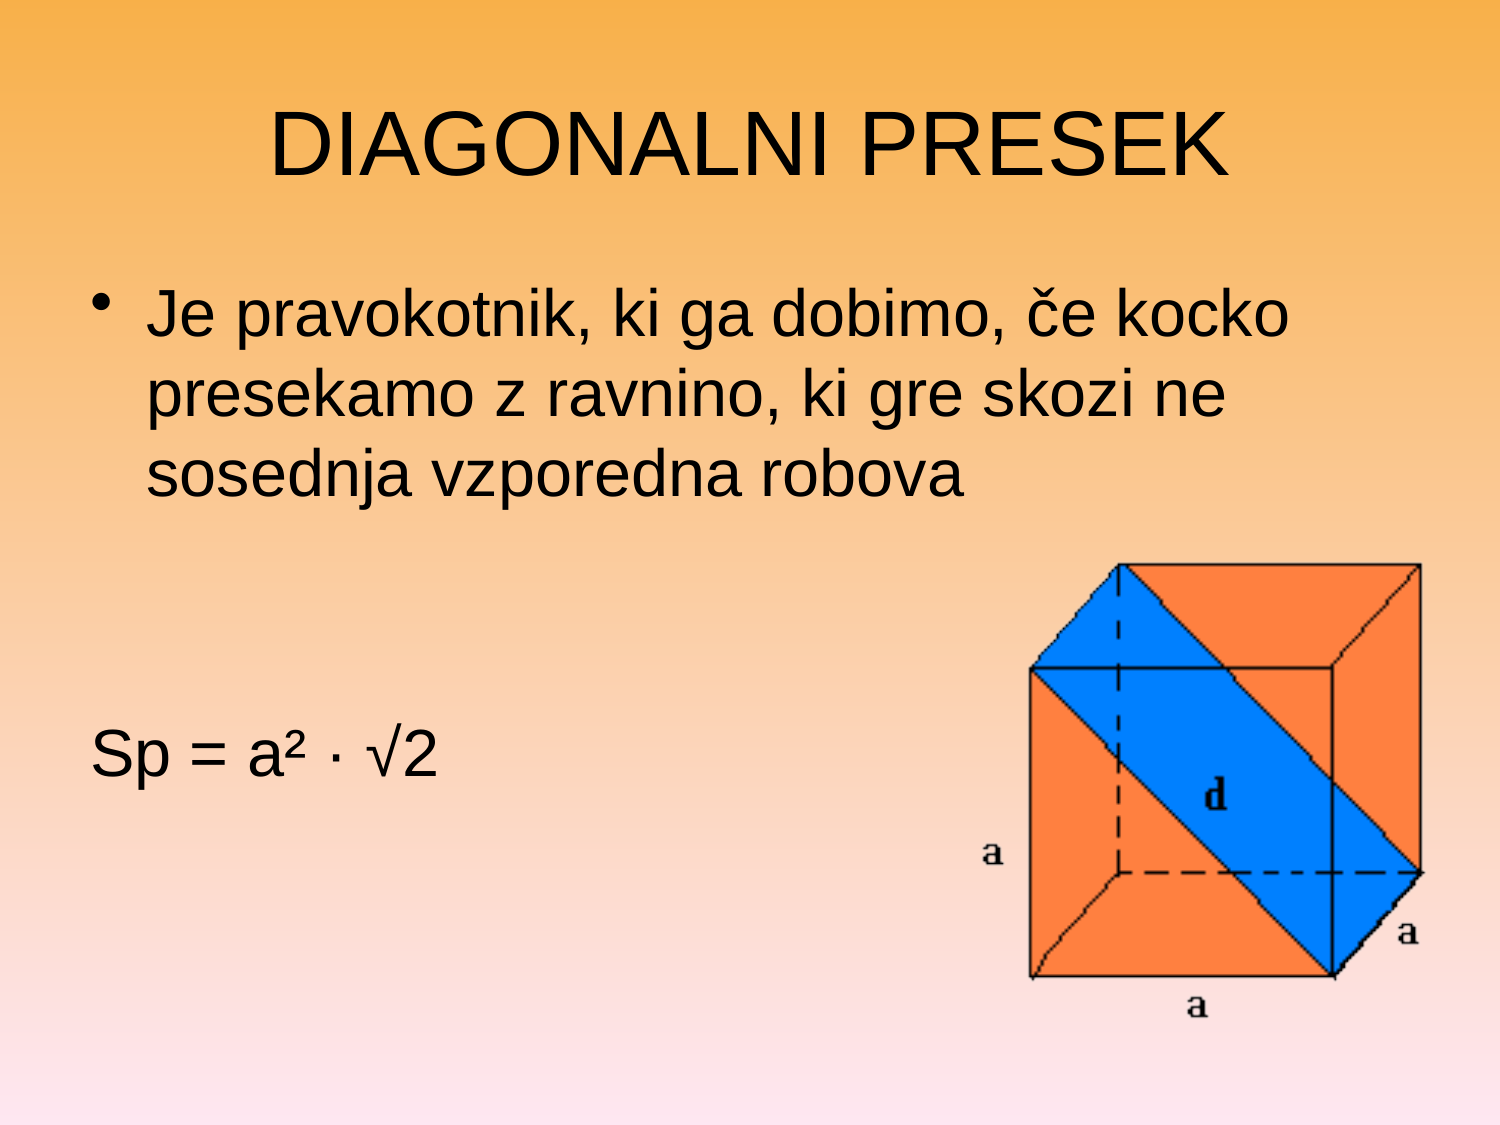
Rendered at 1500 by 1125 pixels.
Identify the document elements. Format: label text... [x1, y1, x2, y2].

list Je pravokotnik, ki ga dobimo, če kocko presekamo z ravnino, ki gre skozi ne sosednja vzporedna robova Sp = a² · √2 [75, 262, 1425, 1005]
picture [950, 527, 1460, 1031]
title DIAGONALNI PRESEK [75, 45, 1425, 233]
